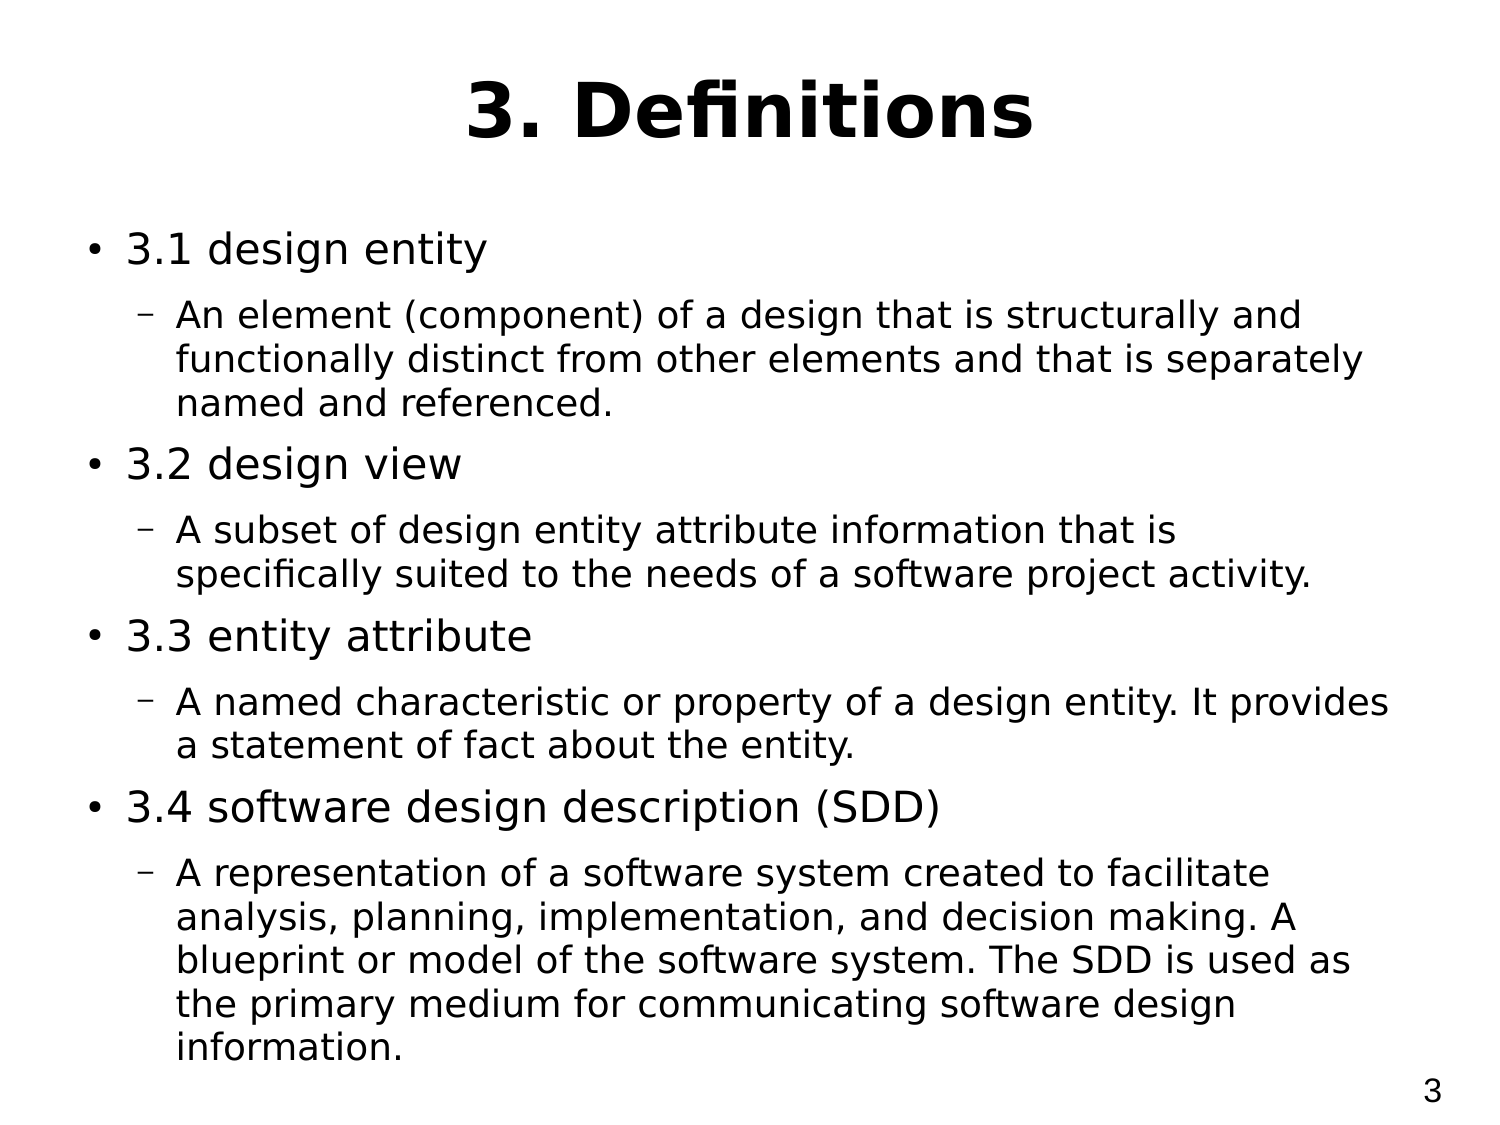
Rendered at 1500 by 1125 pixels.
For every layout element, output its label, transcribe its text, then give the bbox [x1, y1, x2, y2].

title 3. Definitions [75, 44, 1425, 177]
list 3.1 design entity An element (component) of a design that is structurally and functionally distinct from other elements and that is separately named and referenced. 3.2 design view A subset of design entity attribute information that is specifically suited to the needs of a software project activity. 3.3 entity attribute A named characteristic or property of a design entity. It provides a statement of fact about the entity. 3.4 software design description (SDD) A representation of a software system created to facilitate analysis, planning, implementation, and decision making. A blueprint or model of the software system. The SDD is used as the primary medium for communicating software design information. [75, 224, 1395, 1075]
